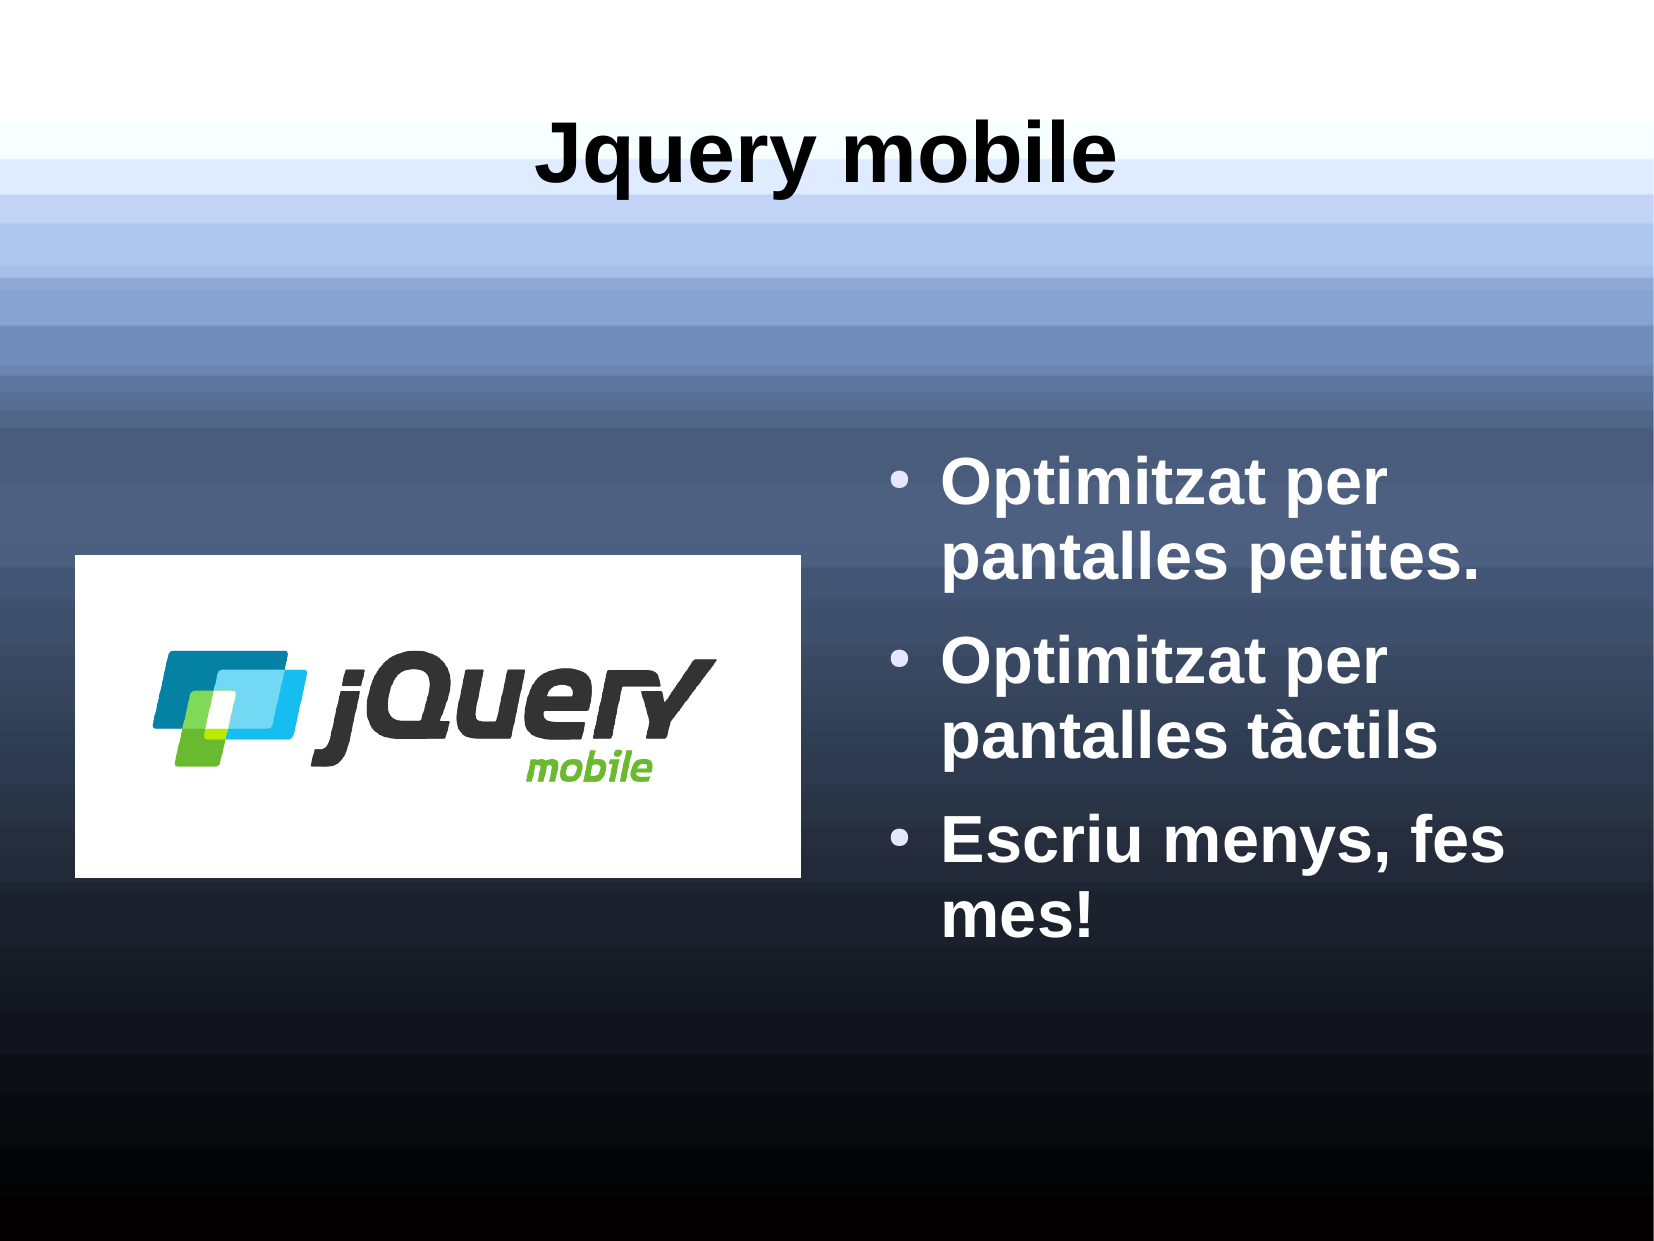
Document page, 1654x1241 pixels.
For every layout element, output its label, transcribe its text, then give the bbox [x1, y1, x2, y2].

picture [0, 0, 1654, 1241]
list Optimitzat per pantalles petites. Optimitzat per pantalles tàctils Escriu menys, fes mes! [870, 444, 1597, 1006]
title Jquery mobile [82, 49, 1571, 257]
